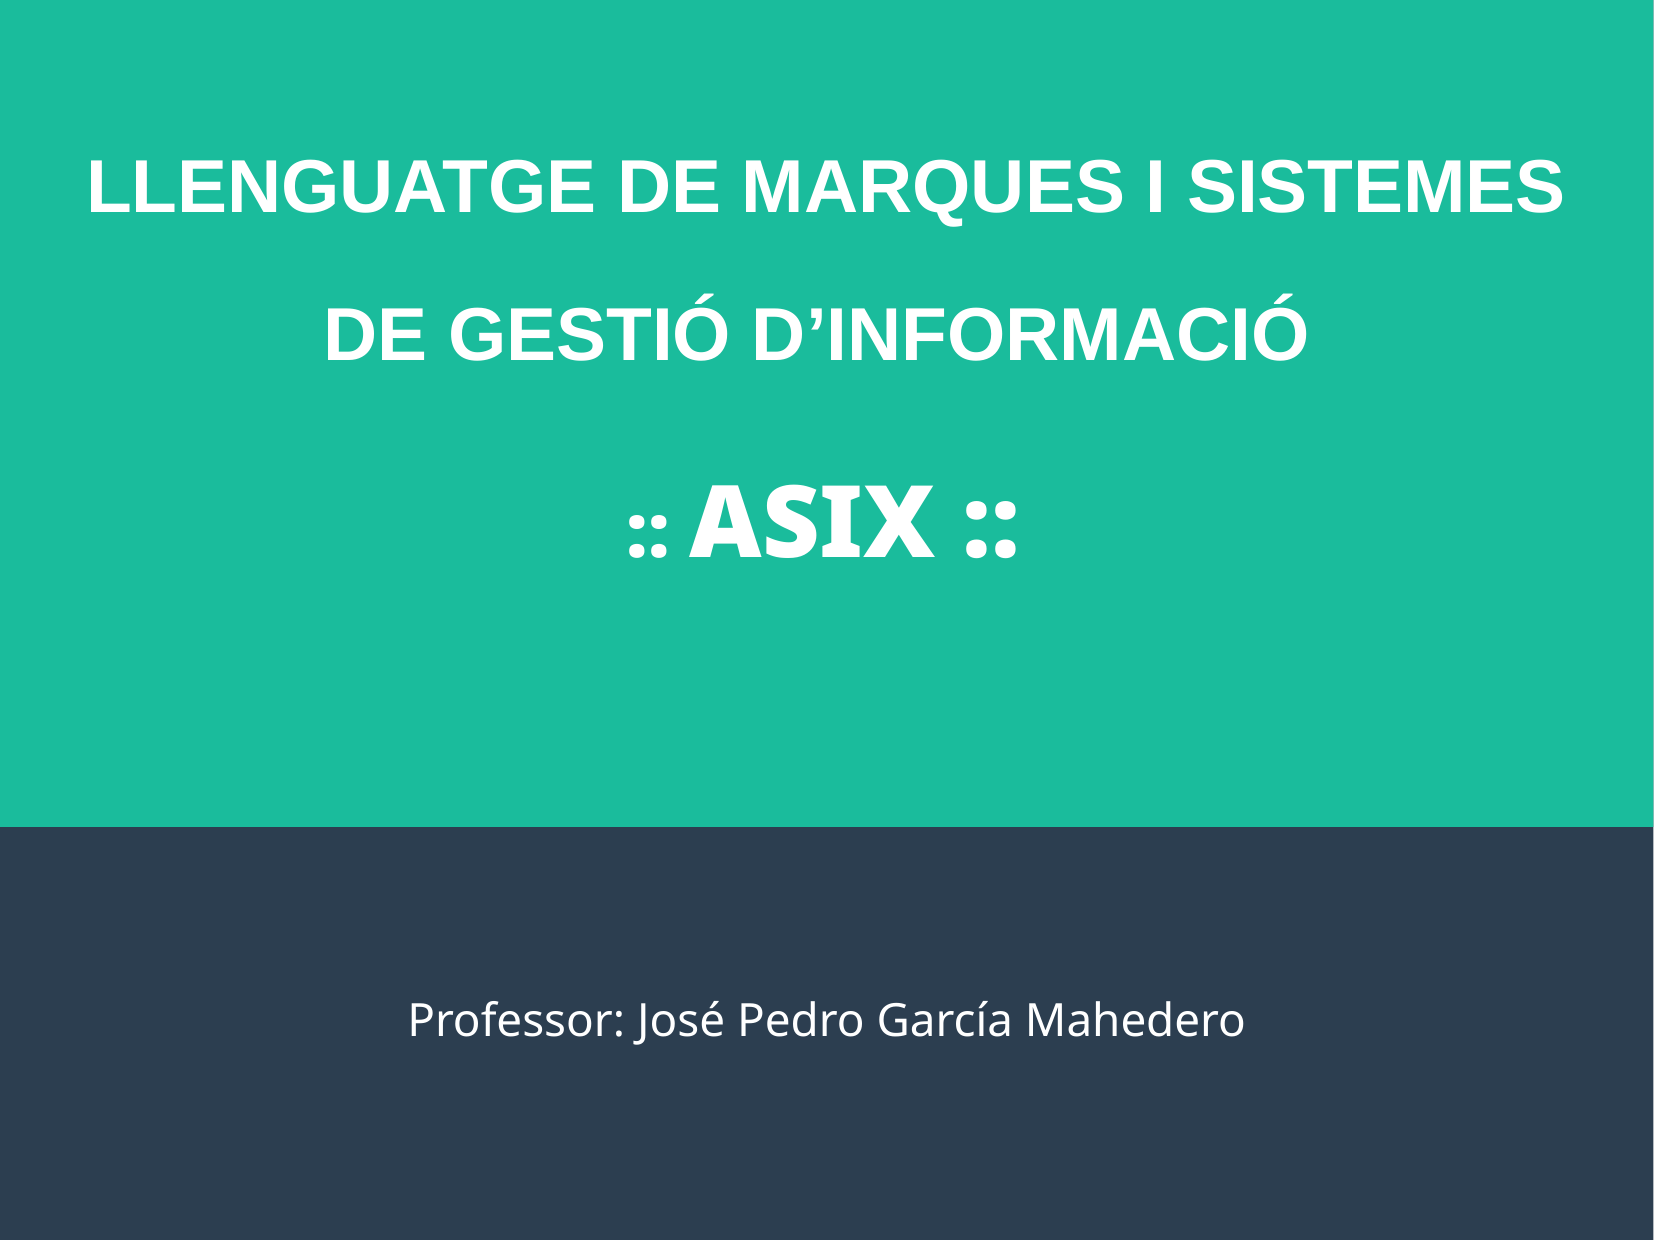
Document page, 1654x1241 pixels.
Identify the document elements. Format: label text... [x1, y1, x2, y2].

title LLENGUATGE DE MARQUES I SISTEMES DE GESTIÓ D’INFORMACIÓ :: ASIX :: [59, 134, 1595, 555]
subtitle Professor: José Pedro García Mahedero [59, 856, 1595, 1182]
